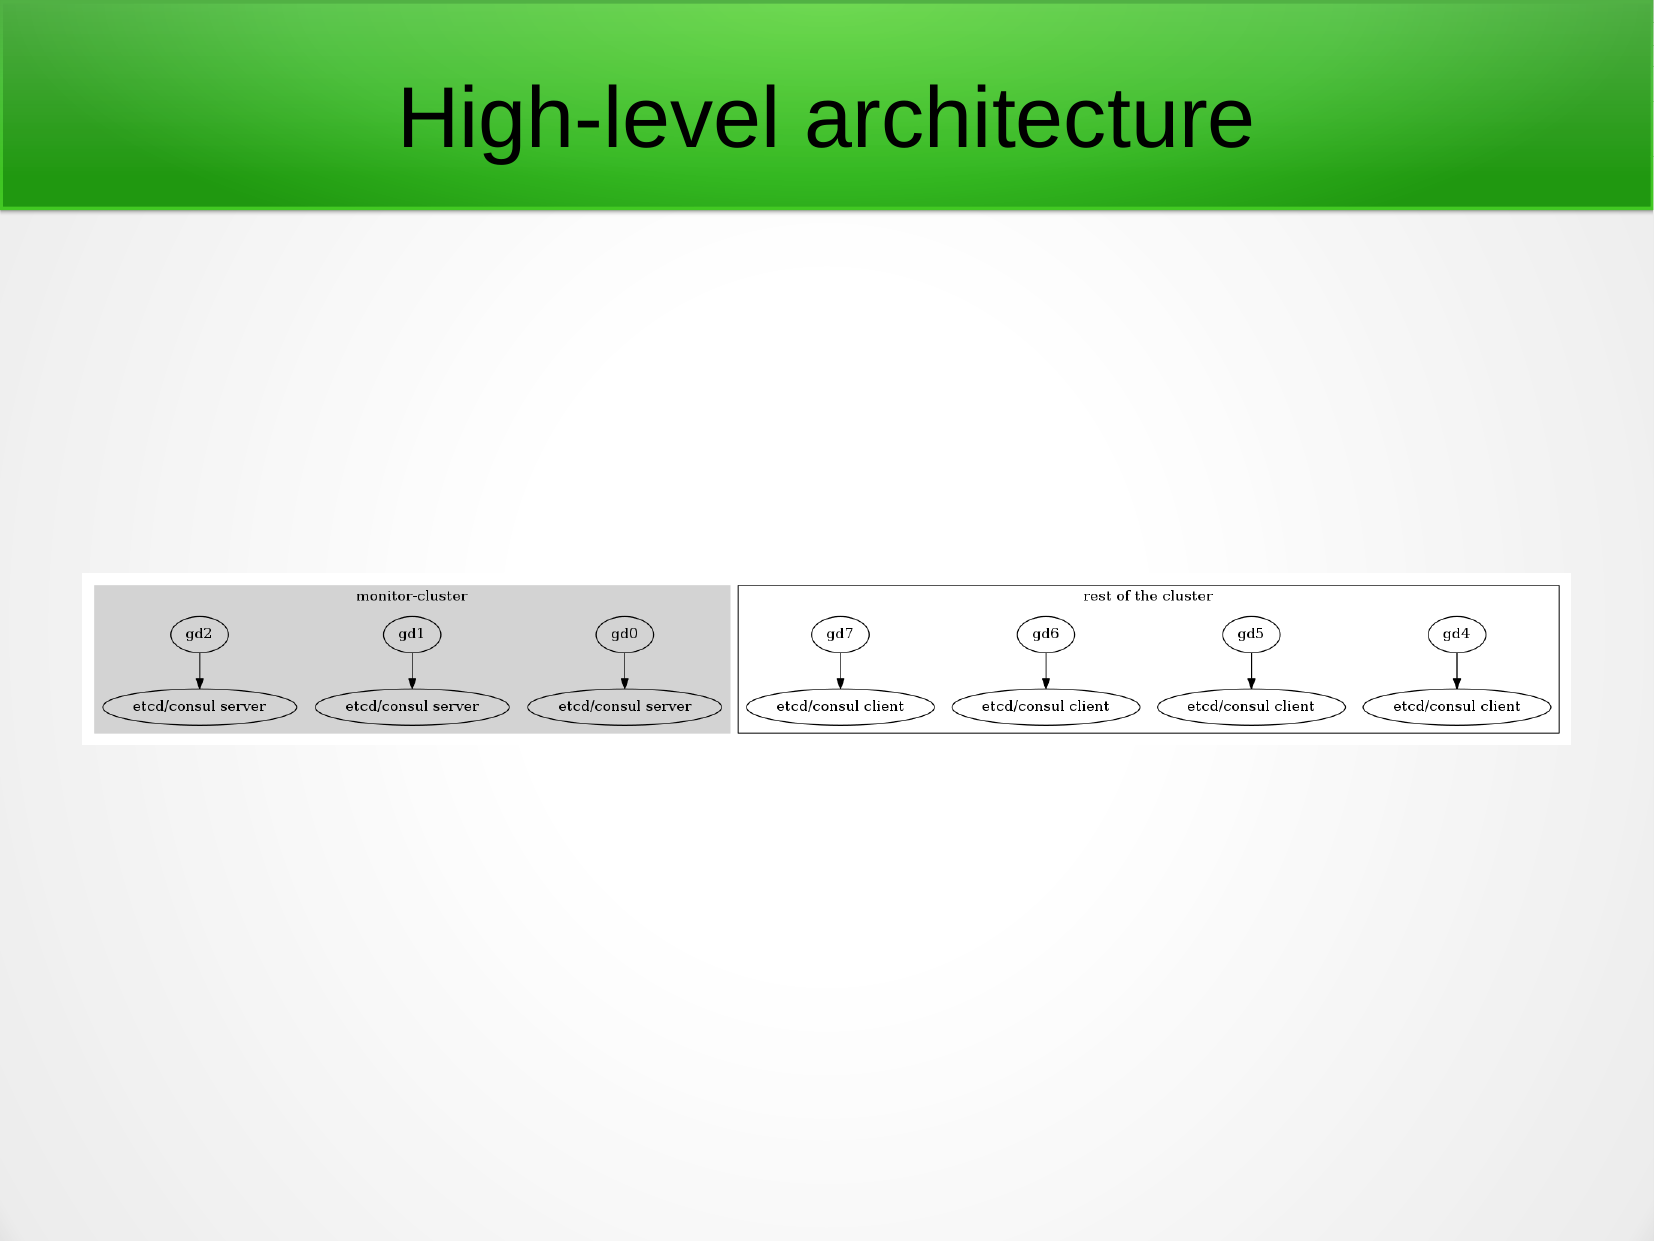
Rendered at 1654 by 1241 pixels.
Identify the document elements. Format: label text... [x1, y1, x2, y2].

picture [82, 573, 1571, 745]
title High-level architecture [82, 47, 1571, 189]
